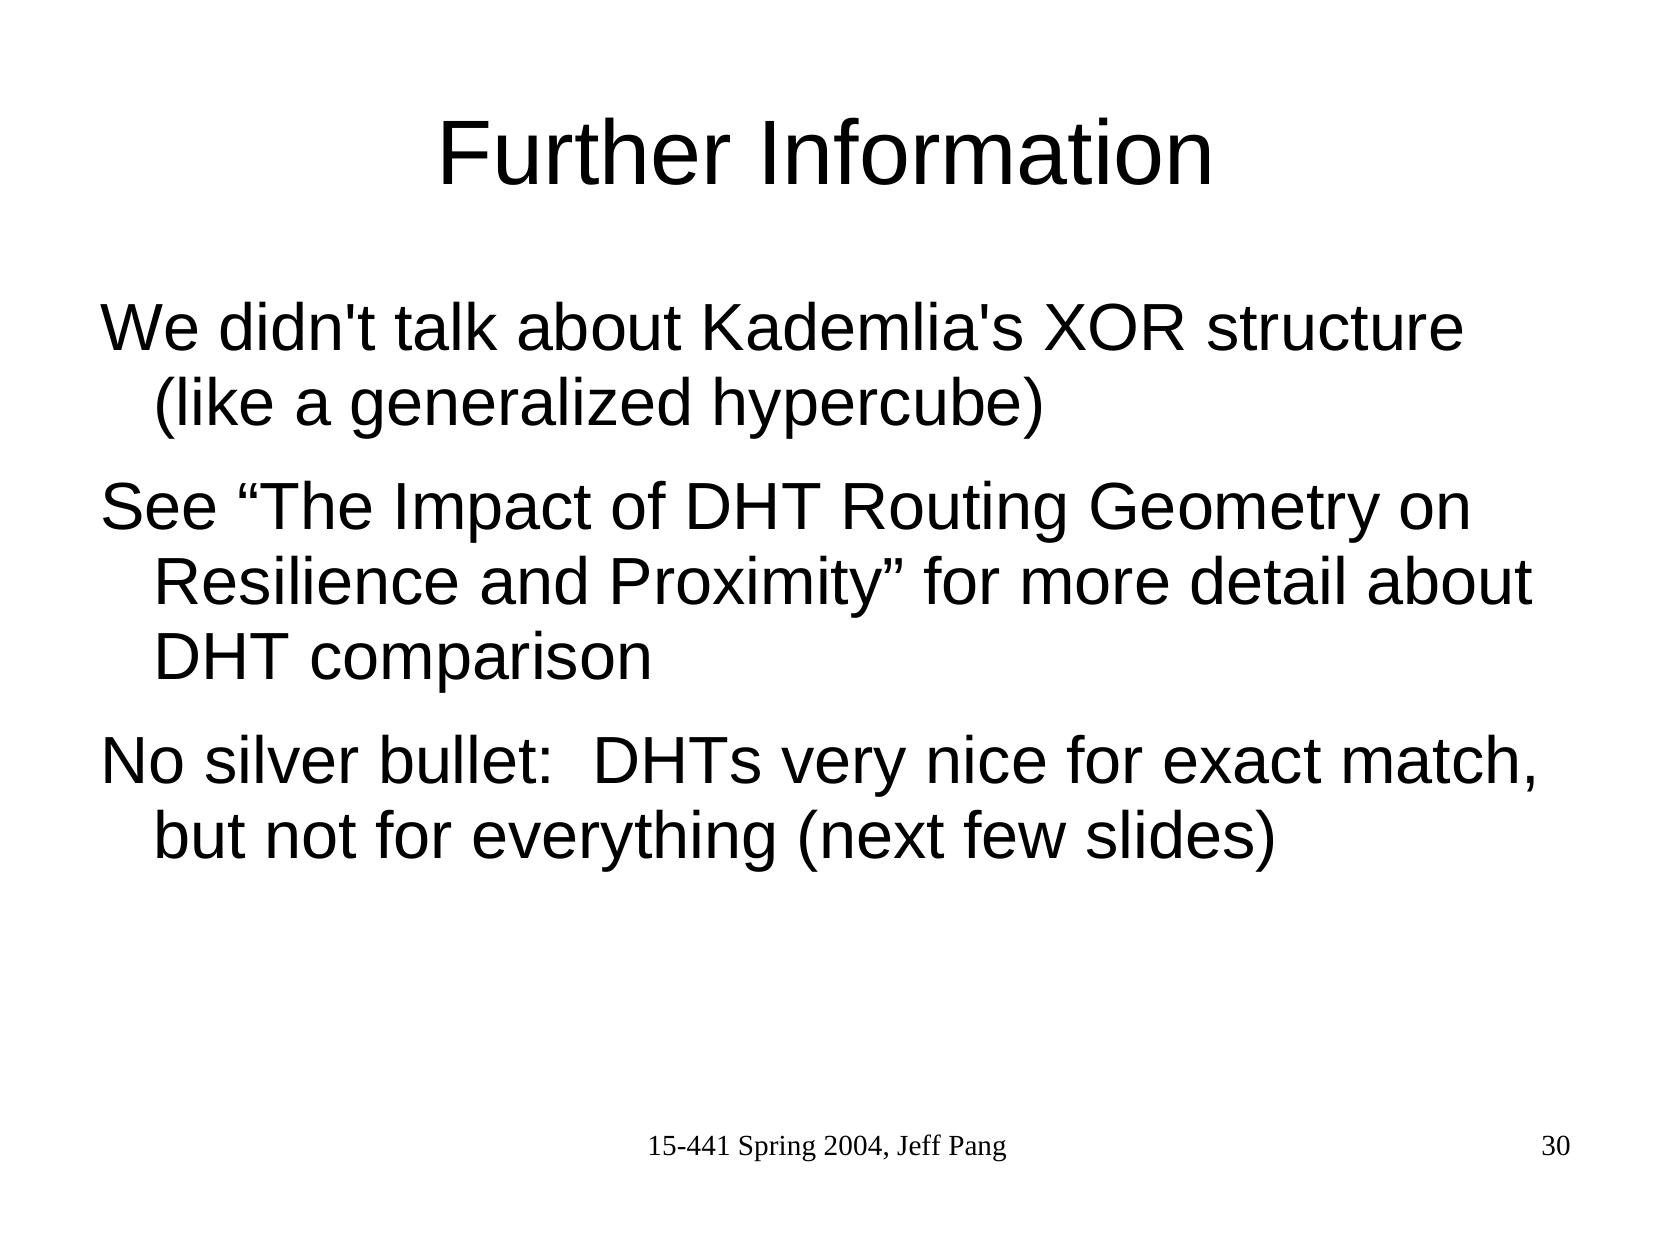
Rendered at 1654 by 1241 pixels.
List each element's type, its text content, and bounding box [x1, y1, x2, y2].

list We didn't talk about Kademlia's XOR structure (like a generalized hypercube) See “The Impact of DHT Routing Geometry on Resilience and Proximity” for more detail about DHT comparison No silver bullet: DHTs very nice for exact match, but not for everything (next few slides) [82, 290, 1571, 1094]
title Further Information [82, 56, 1571, 250]
